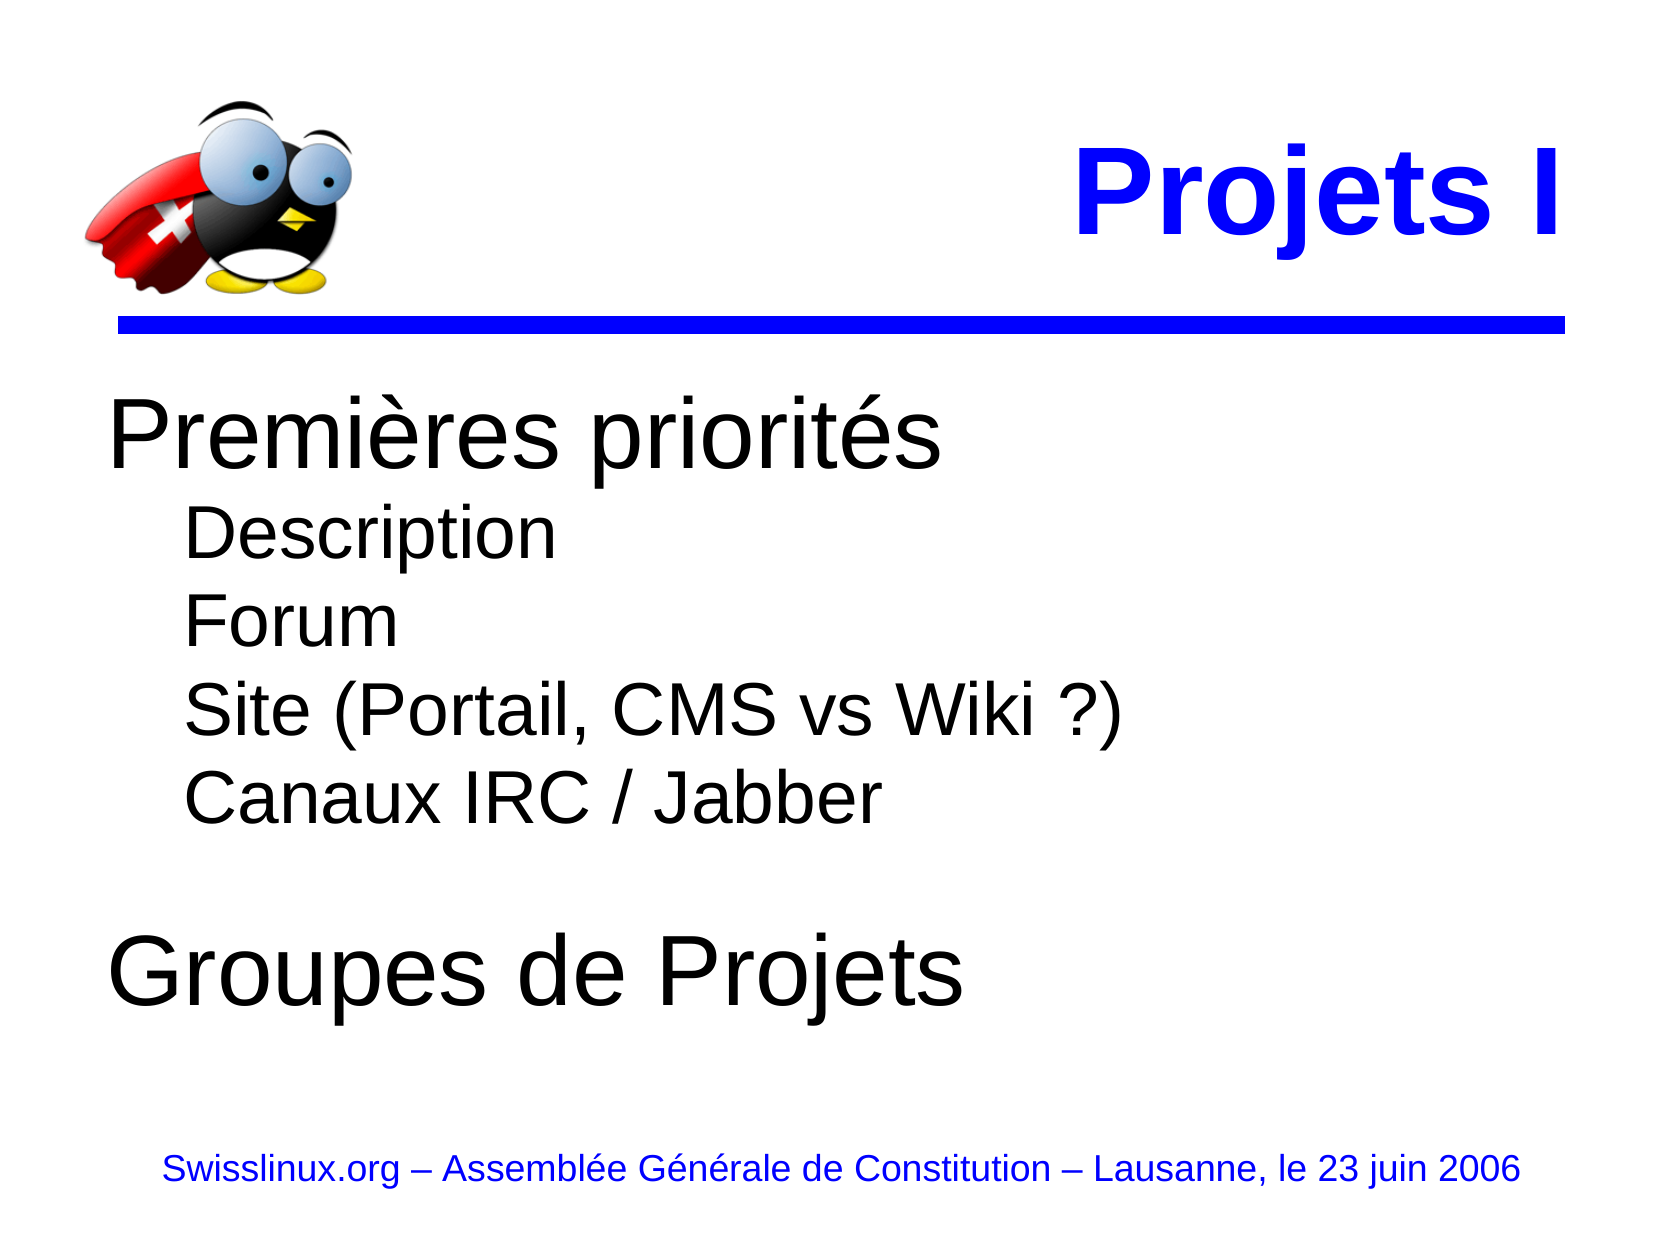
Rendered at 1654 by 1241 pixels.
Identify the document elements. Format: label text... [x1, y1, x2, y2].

text_box Swisslinux.org – Assemblée Générale de Constitution – Lausanne, le 23 juin 2006 [118, 1131, 1565, 1211]
list Premières priorités [88, 377, 1577, 490]
list Groupes de Projets [88, 915, 1625, 1063]
picture [81, 99, 355, 296]
list Site (Portail, CMS vs Wiki ?) [88, 667, 1577, 786]
list Canaux IRC / Jabber [88, 786, 1577, 875]
title Projets I [383, 88, 1565, 296]
list Forum [88, 609, 1577, 667]
list Description [88, 490, 1577, 609]
